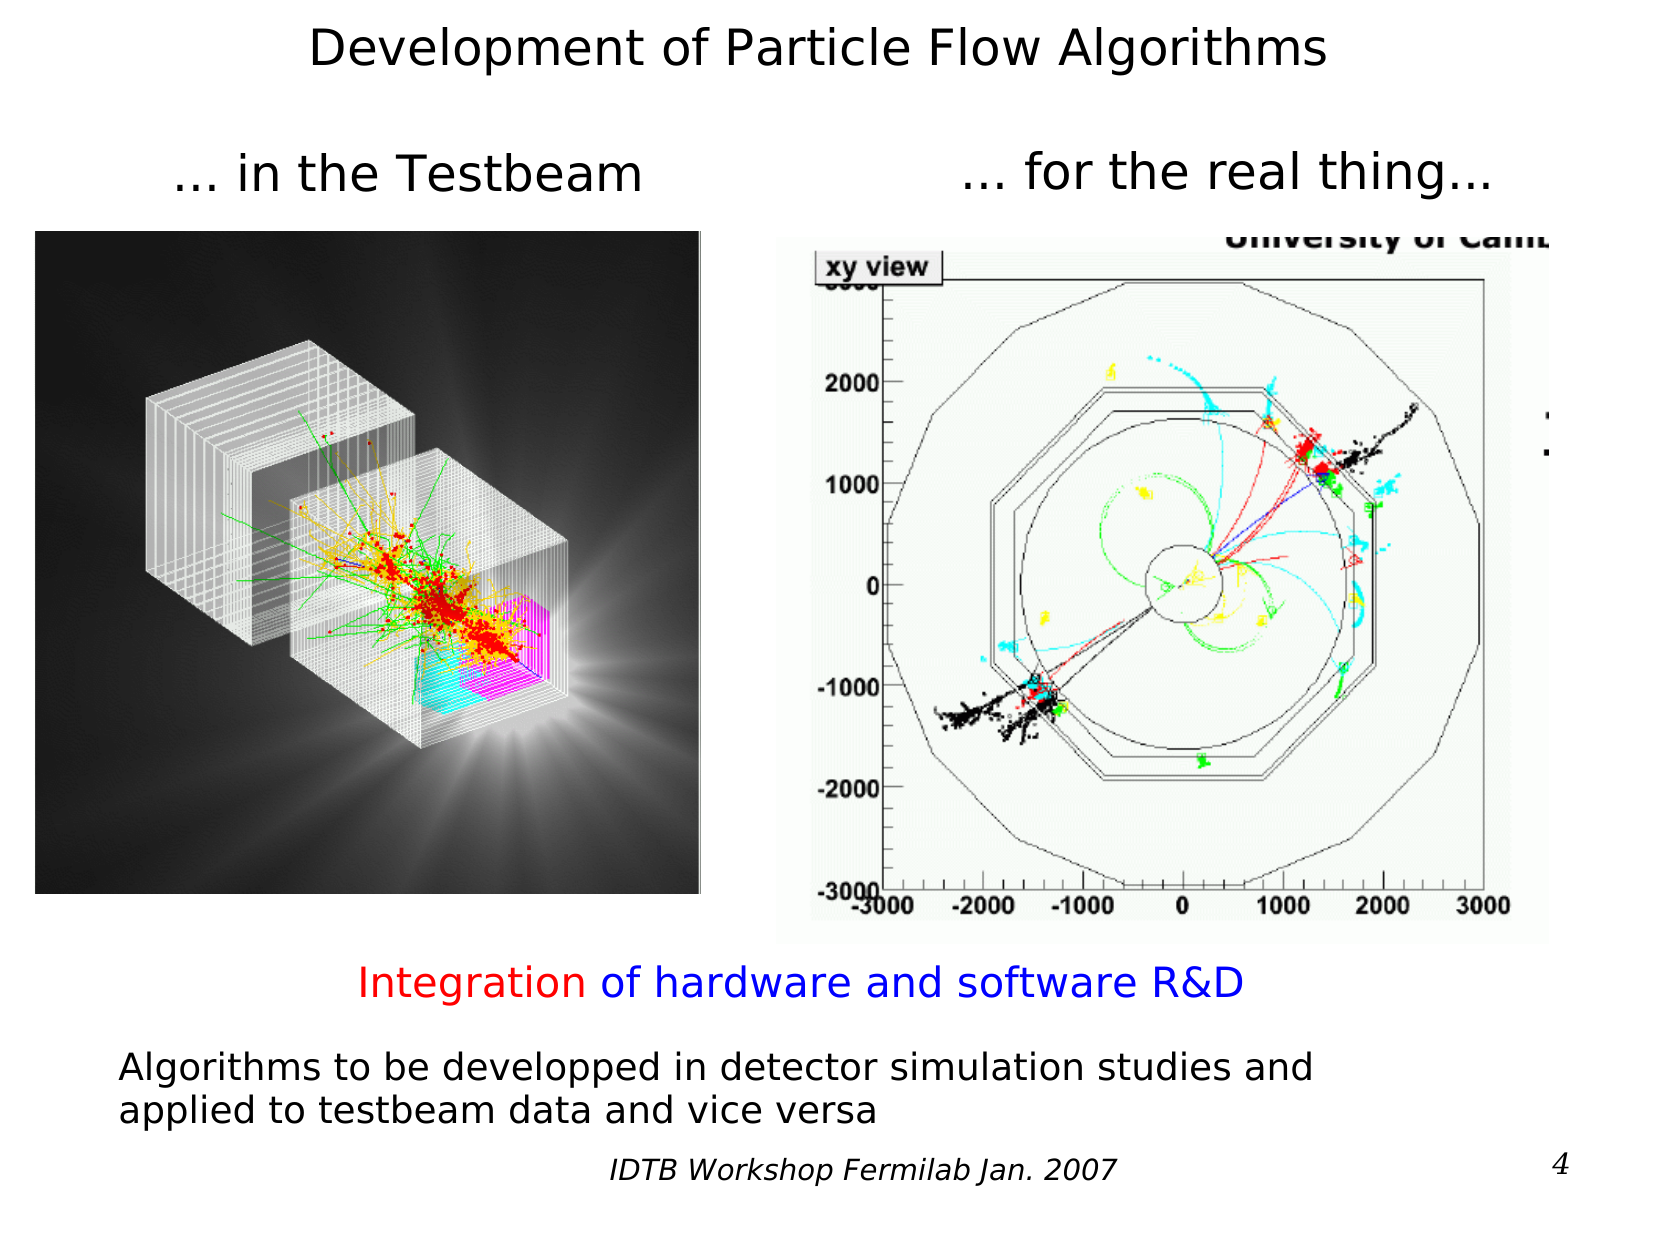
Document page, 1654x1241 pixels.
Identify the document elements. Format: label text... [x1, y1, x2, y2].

text_box ... for the real thing... [945, 135, 1498, 209]
text_box ... in the Testbeam [157, 137, 649, 211]
text_box Development of Particle Flow Algorithms [293, 11, 1338, 85]
picture [776, 237, 1549, 944]
text_box Algorithms to be developped in detector simulation studies and applied to testbeam data and vice versa [103, 1038, 1305, 1141]
picture [34, 231, 701, 894]
text_box Integration of hardware and software R&D [342, 951, 1258, 1015]
